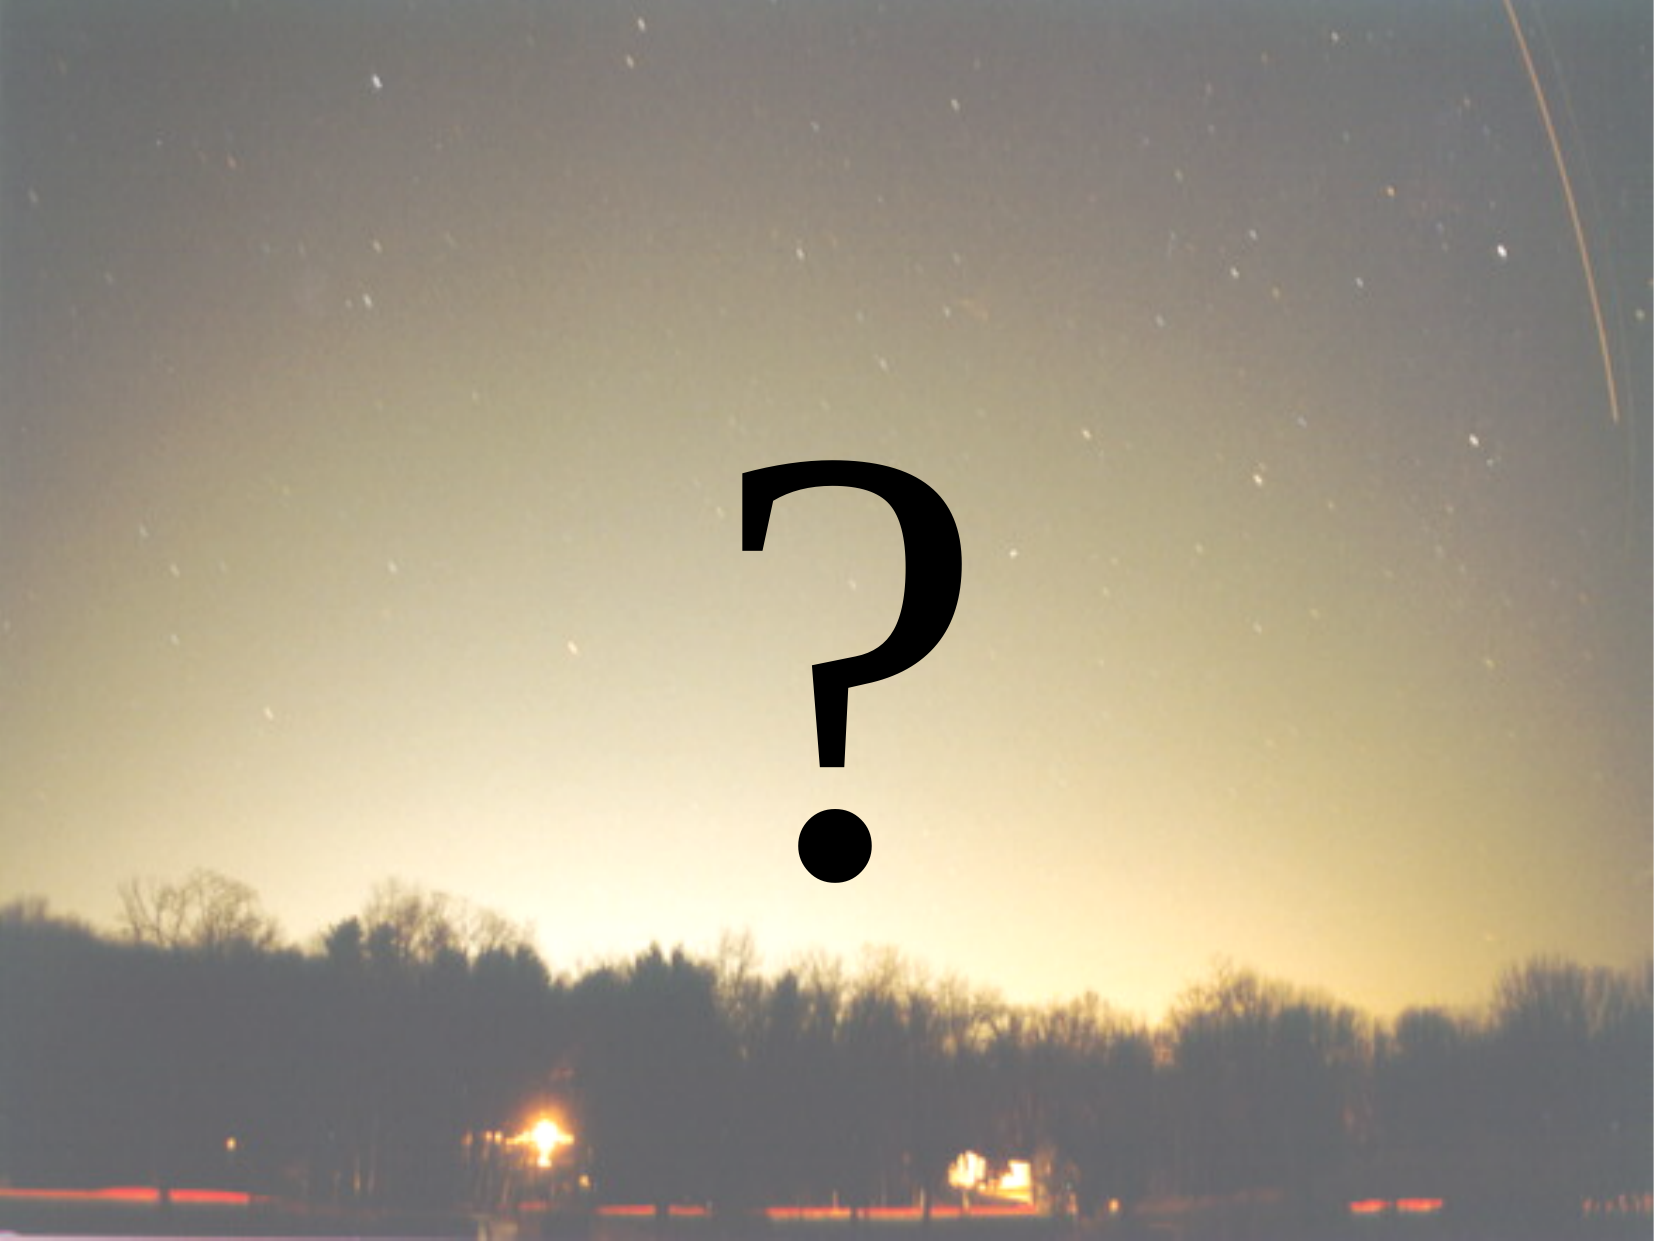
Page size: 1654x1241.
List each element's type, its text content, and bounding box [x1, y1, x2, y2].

text_box ? [710, 273, 989, 966]
